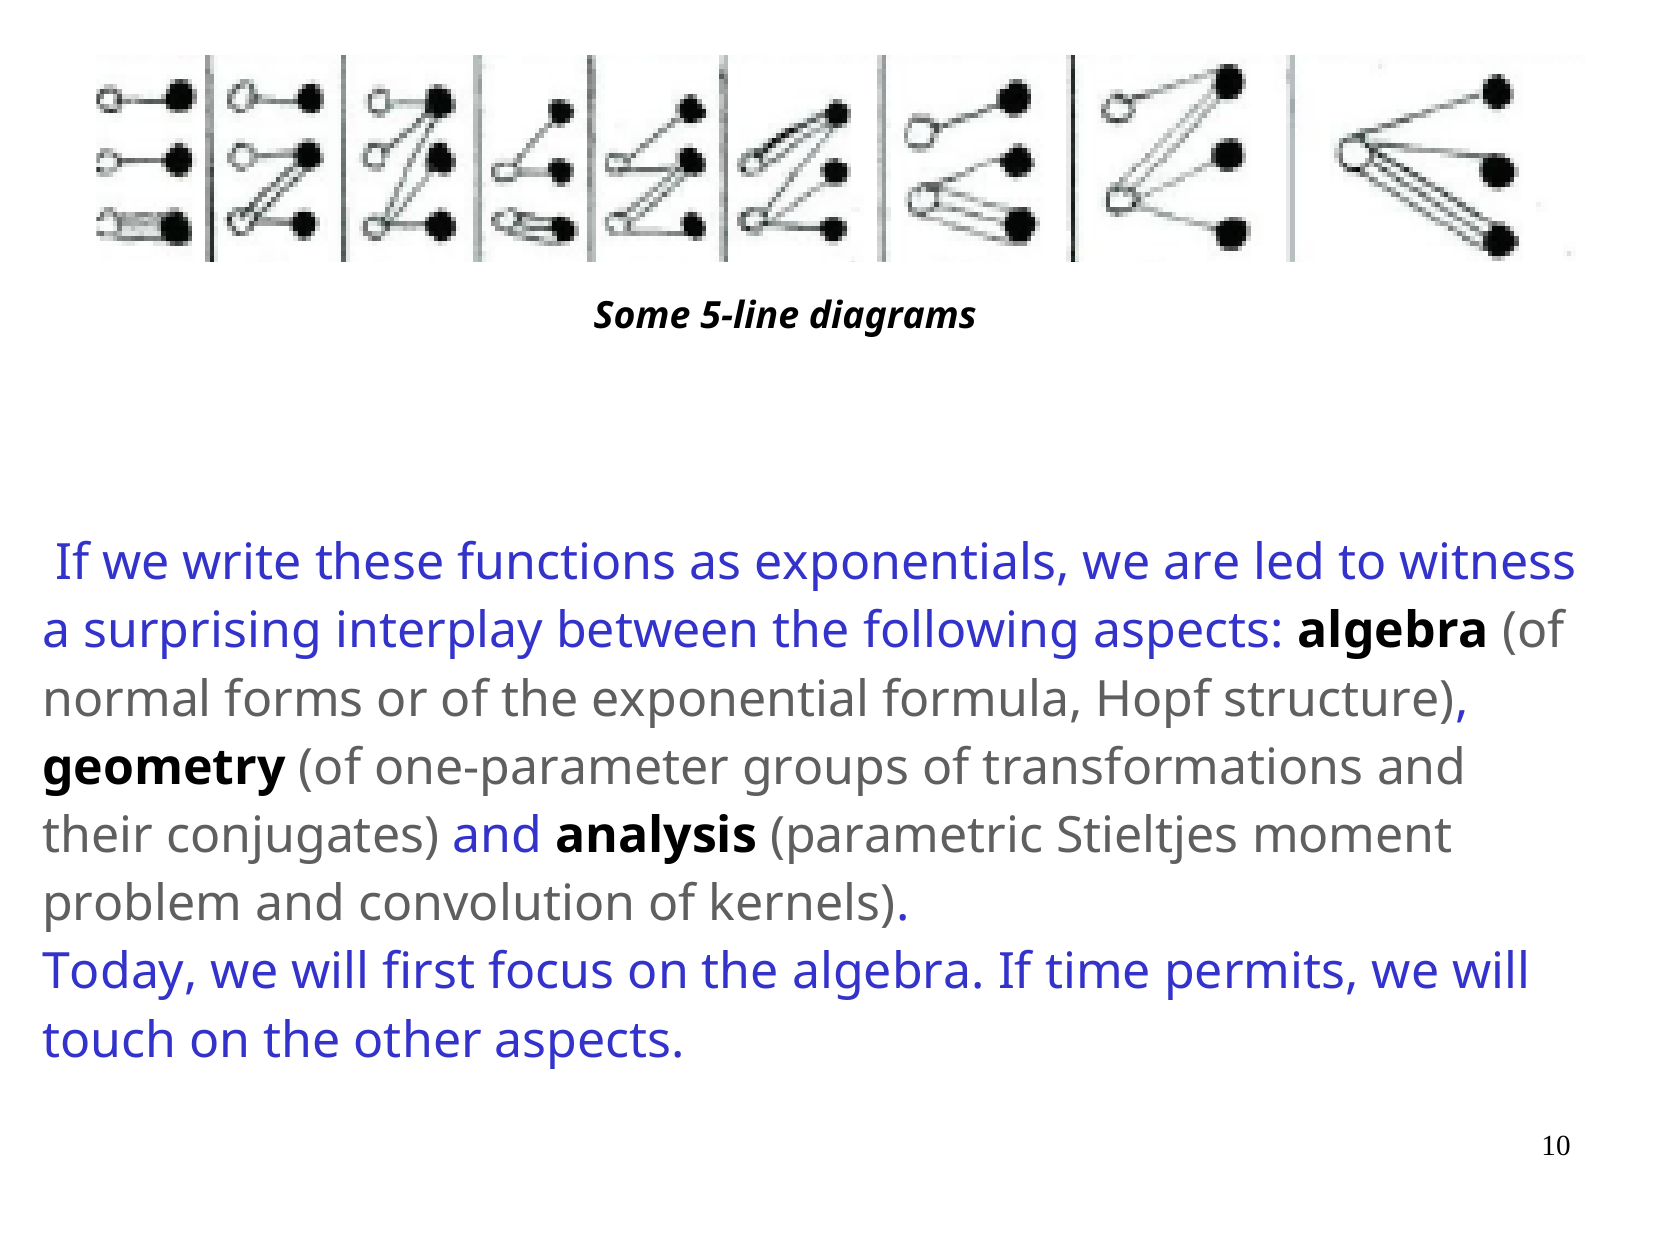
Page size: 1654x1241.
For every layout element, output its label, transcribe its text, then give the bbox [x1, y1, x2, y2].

text_box If we write these functions as exponentials, we are led to witness a surprising interplay between the following aspects: algebra (of normal forms or of the exponential formula, Hopf structure), geometry (of one-parameter groups of transformations and their conjugates) and analysis (parametric Stieltjes moment problem and convolution of kernels). Today, we will first focus on the algebra. If time permits, we will touch on the other aspects. [27, 450, 1599, 1080]
text_box Some 5-line diagrams [165, 281, 1406, 348]
picture [96, 55, 1585, 262]
